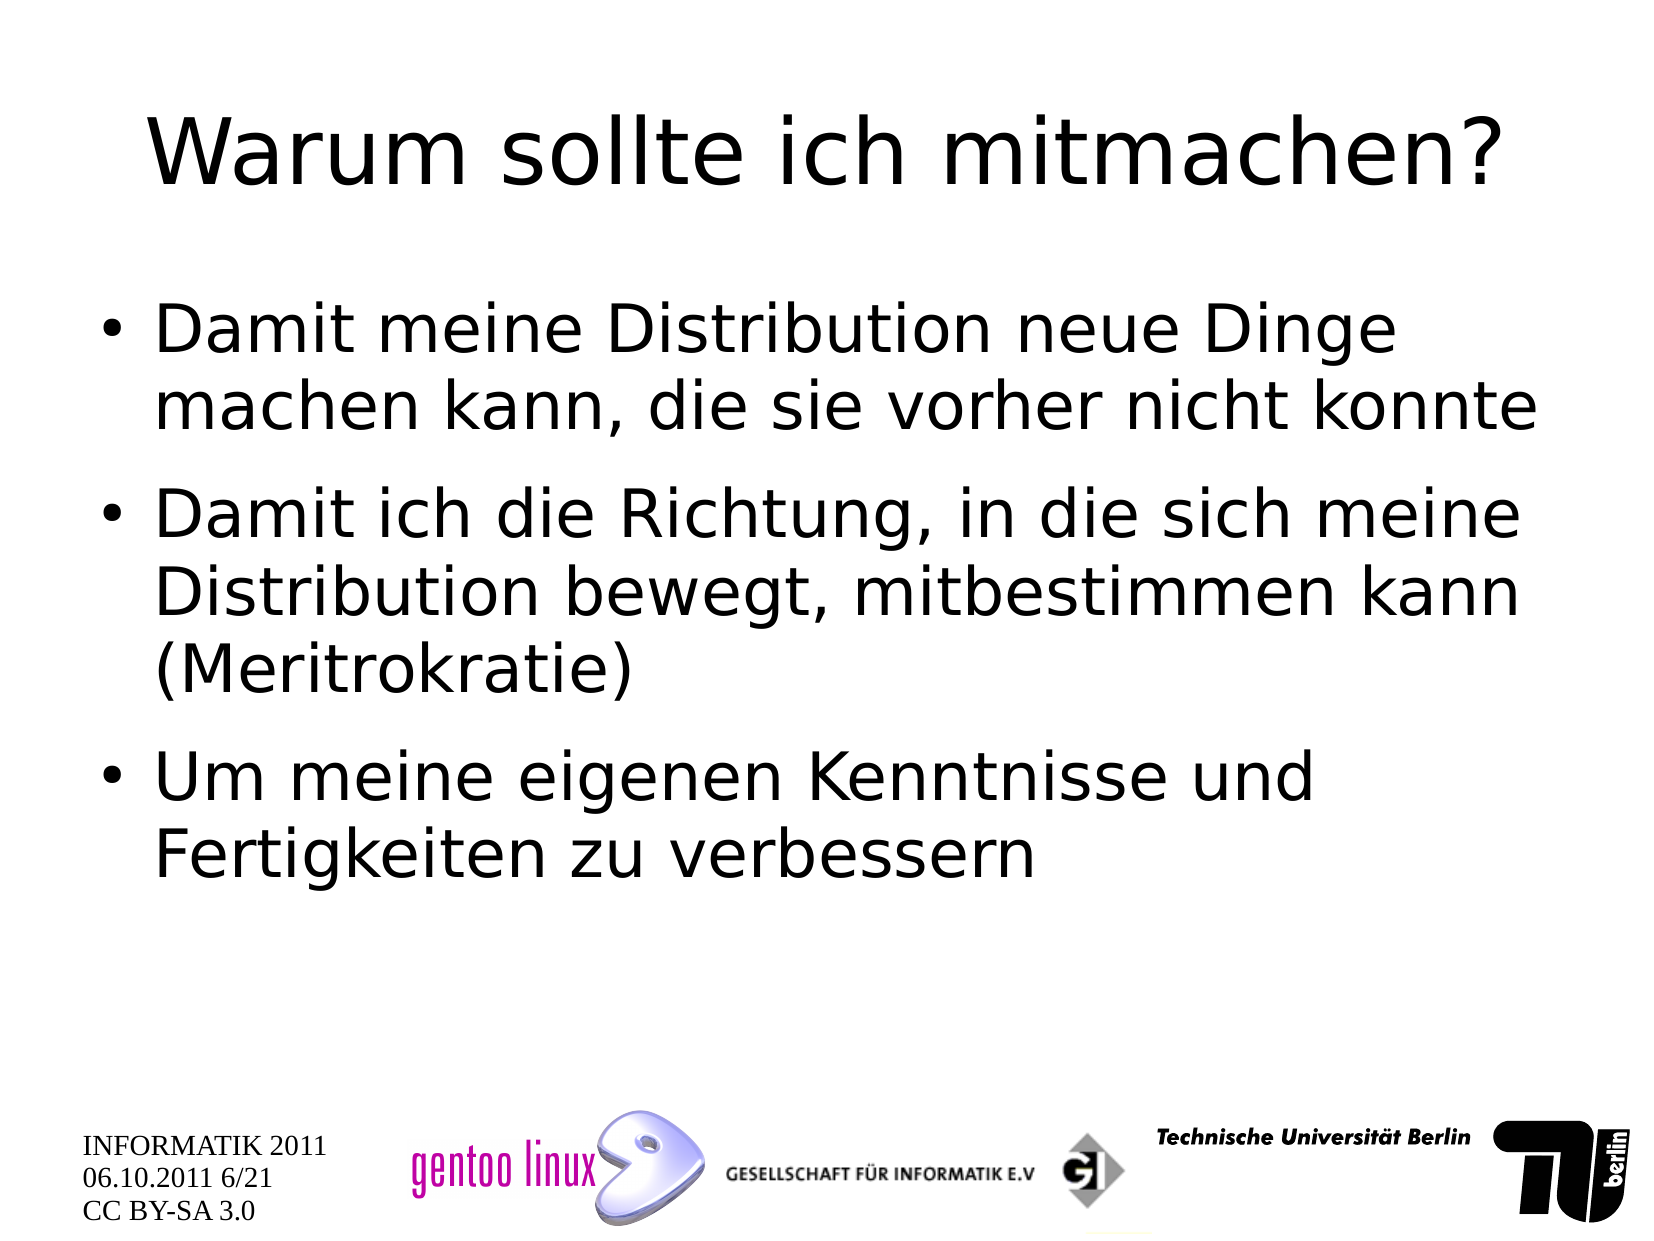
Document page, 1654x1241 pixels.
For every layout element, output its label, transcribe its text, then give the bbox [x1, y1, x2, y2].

title Warum sollte ich mitmachen? [82, 49, 1571, 257]
picture [726, 1109, 1152, 1234]
picture [407, 1109, 708, 1230]
list Damit meine Distribution neue Dinge machen kann, die sie vorher nicht konnte Damit ich die Richtung, in die sich meine Distribution bewegt, mitbestimmen kann (Meritrokratie) Um meine eigenen Kenntnisse und Fertigkeiten zu verbessern [82, 290, 1571, 1109]
